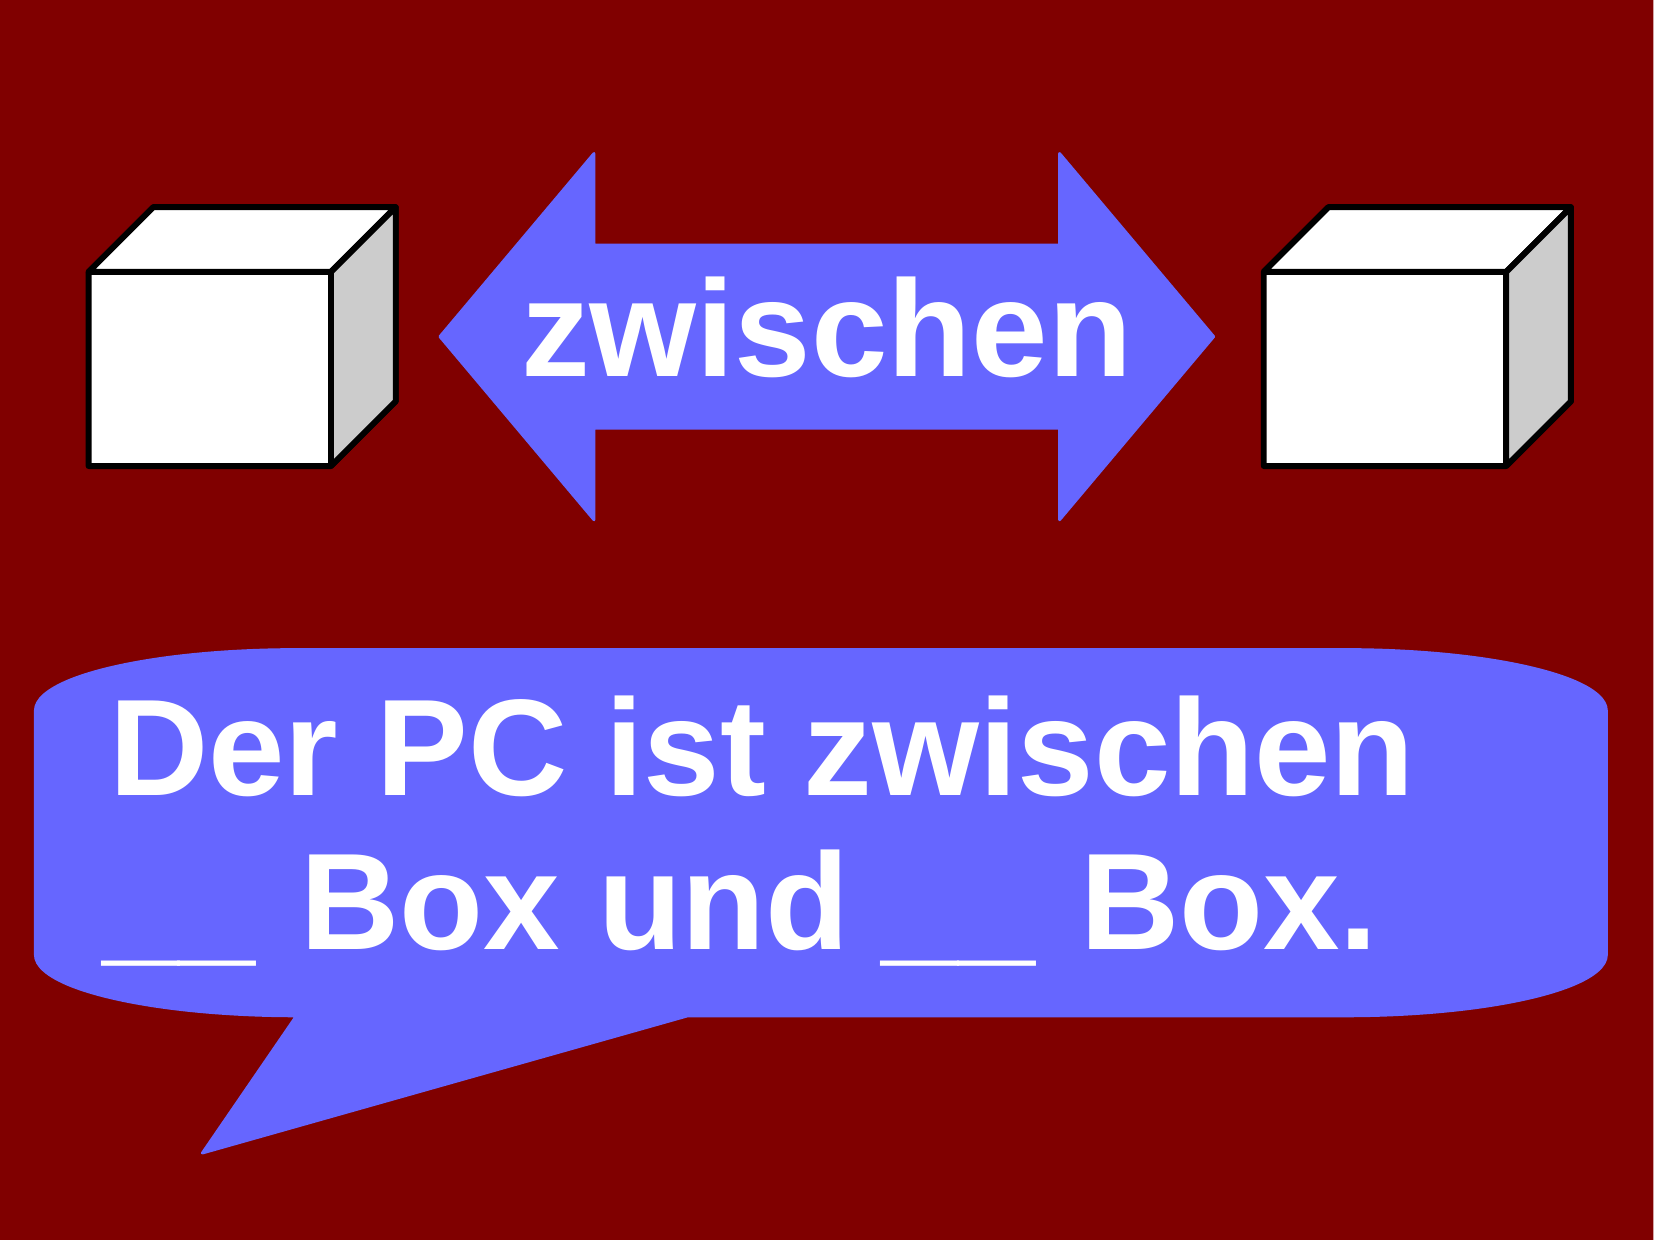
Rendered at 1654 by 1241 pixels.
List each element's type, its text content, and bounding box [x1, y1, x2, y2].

text_box [88, 207, 396, 467]
text_box [1059, 153, 1136, 244]
text_box [1263, 207, 1571, 467]
text_box [505, 414, 1149, 520]
text_box [133, 649, 1509, 663]
text_box [1161, 274, 1214, 400]
text_box Der PC ist zwischen __ Box und __ Box. [94, 663, 1544, 987]
text_box zwischen [493, 244, 1161, 414]
text_box [35, 671, 1607, 1153]
text_box [517, 153, 594, 244]
text_box [439, 273, 493, 400]
